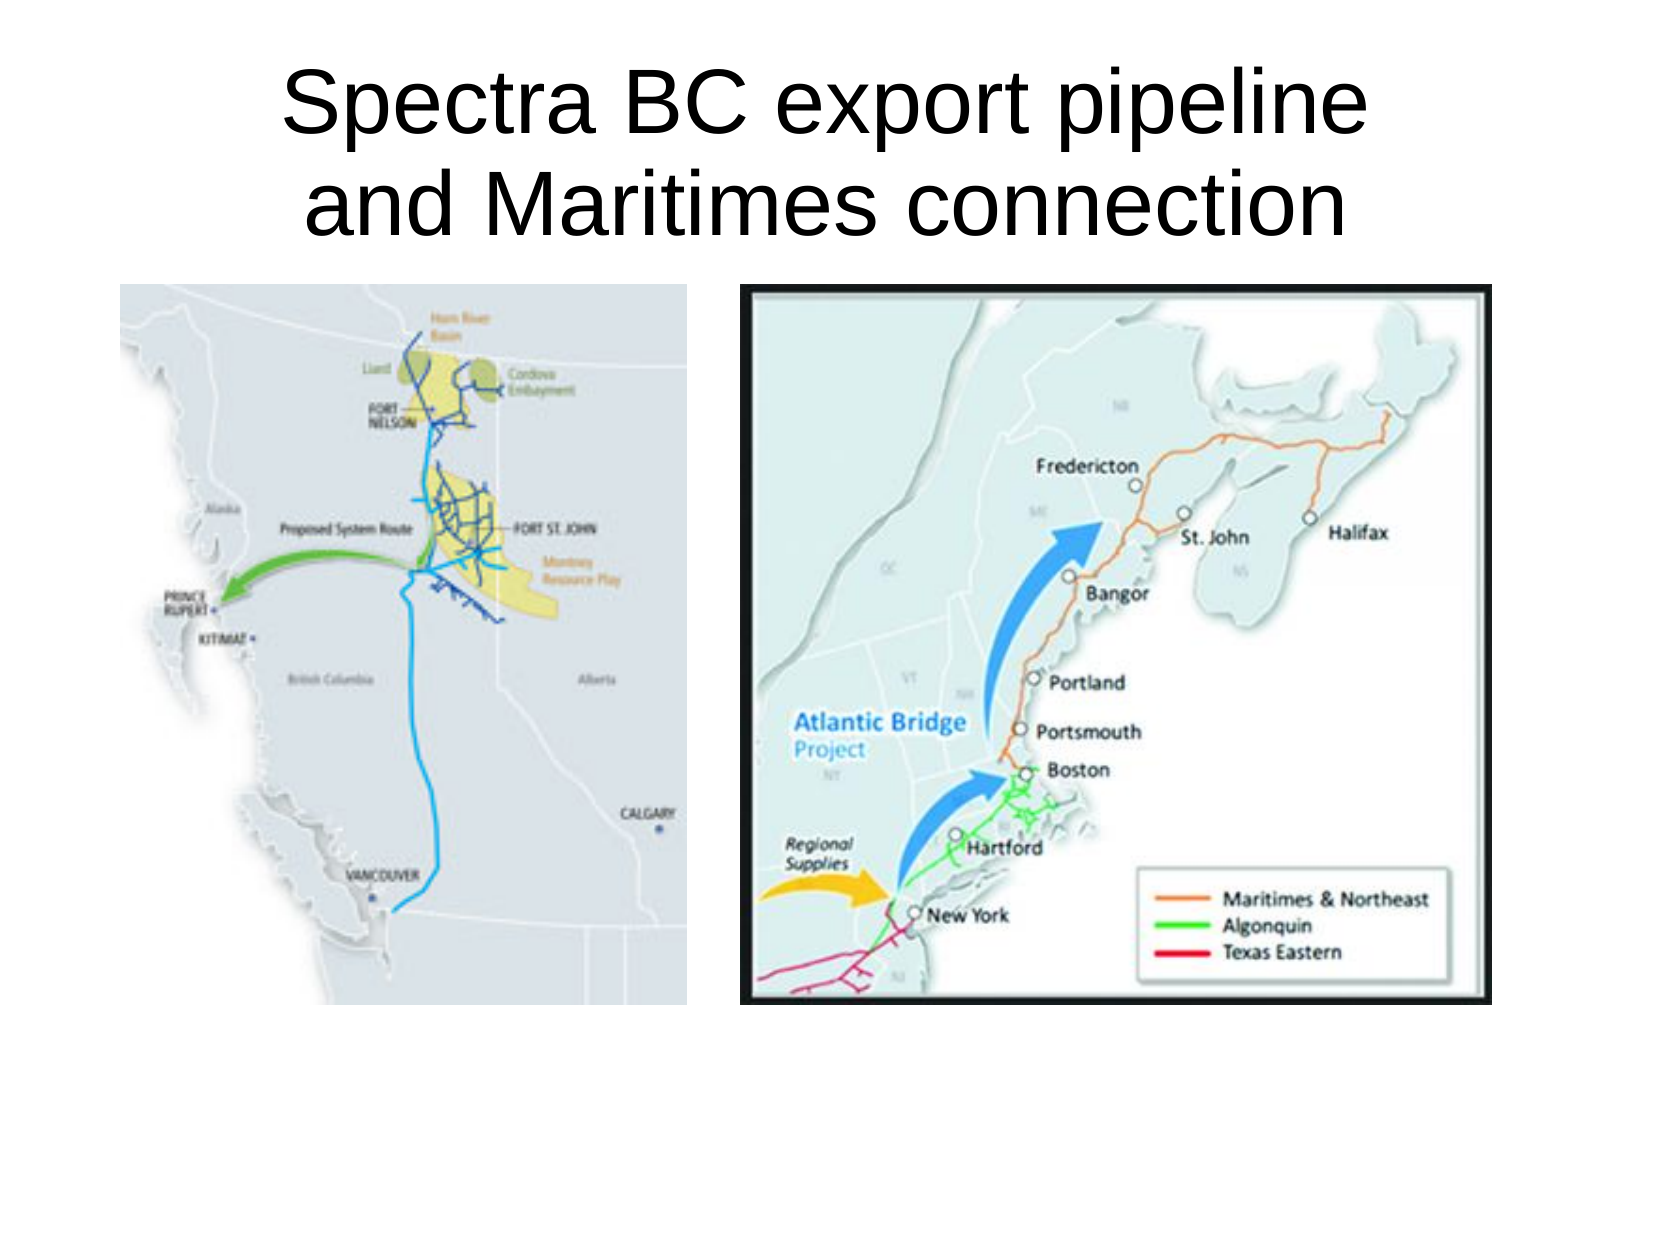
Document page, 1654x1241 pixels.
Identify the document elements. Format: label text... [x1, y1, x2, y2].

picture [740, 284, 1492, 1006]
title Spectra BC export pipeline and Maritimes connection [82, 49, 1571, 257]
picture [120, 284, 687, 1005]
